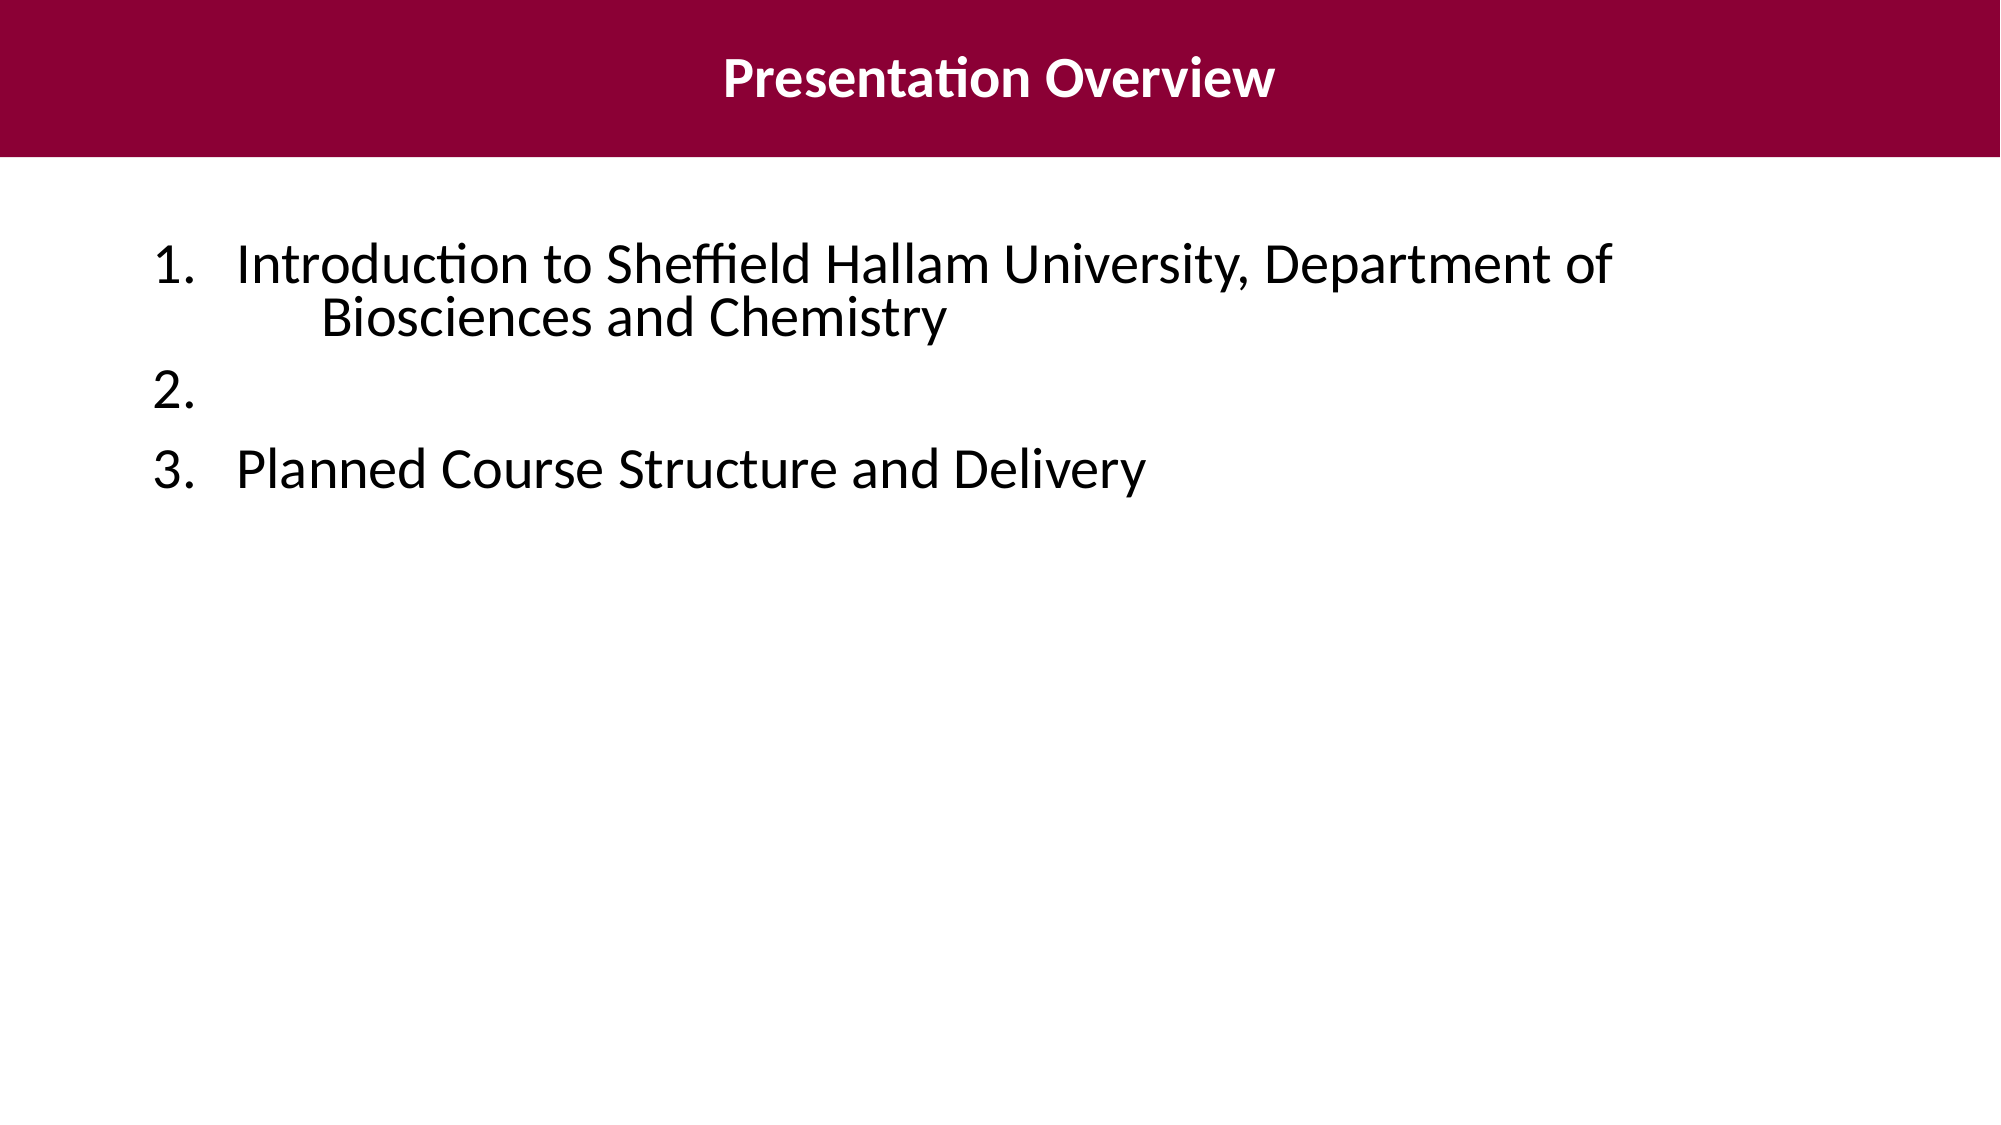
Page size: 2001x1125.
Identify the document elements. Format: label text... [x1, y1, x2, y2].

title Presentation Overview [0, 0, 2000, 158]
list Introduction to Sheffield Hallam University, Department of Biosciences and Chemistry Planned Course Structure and Delivery [137, 234, 1863, 949]
